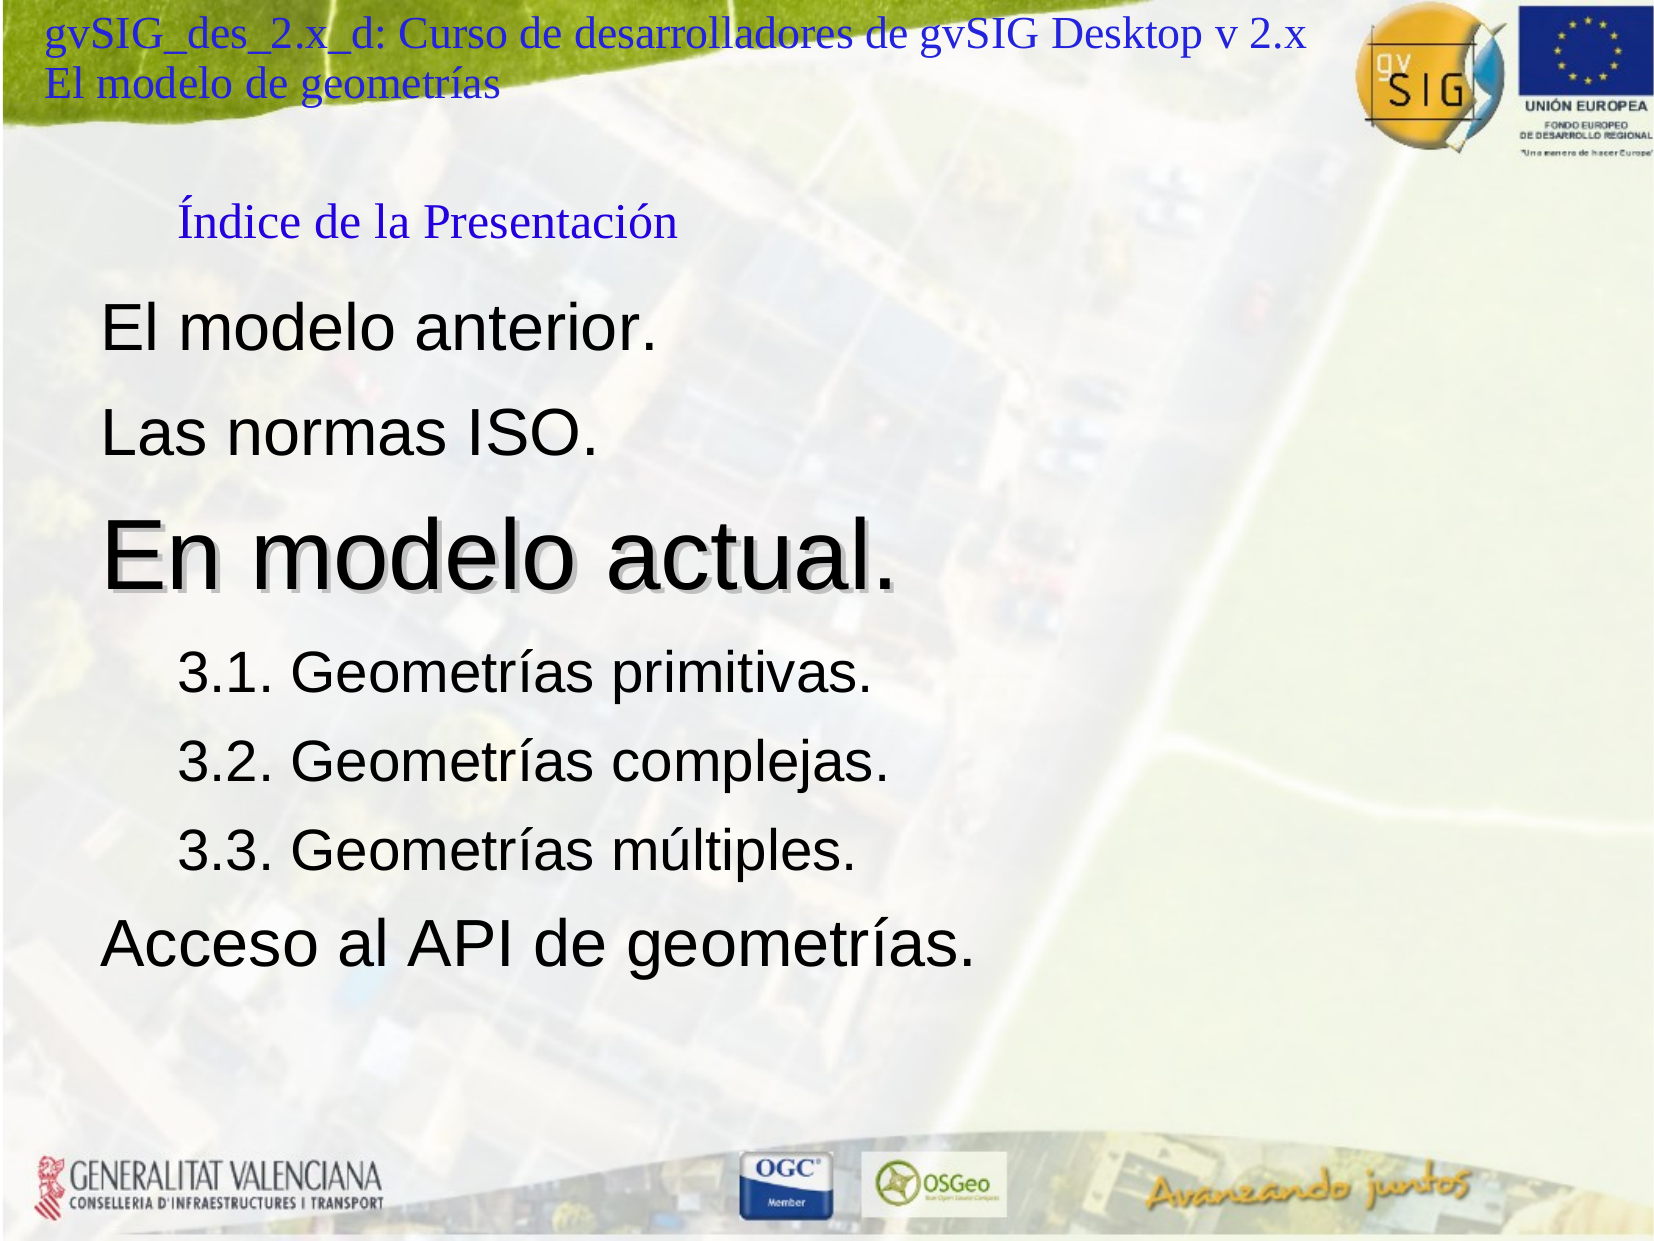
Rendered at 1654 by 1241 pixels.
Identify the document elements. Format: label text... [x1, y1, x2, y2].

title Índice de la Presentación [177, 95, 1329, 347]
picture [2, 0, 1654, 1241]
list El modelo anterior. Las normas ISO. En modelo actual. 3.1. Geometrías primitivas. 3.2. Geometrías complejas. 3.3. Geometrías múltiples. Acceso al API de geometrías. [82, 290, 1571, 1076]
